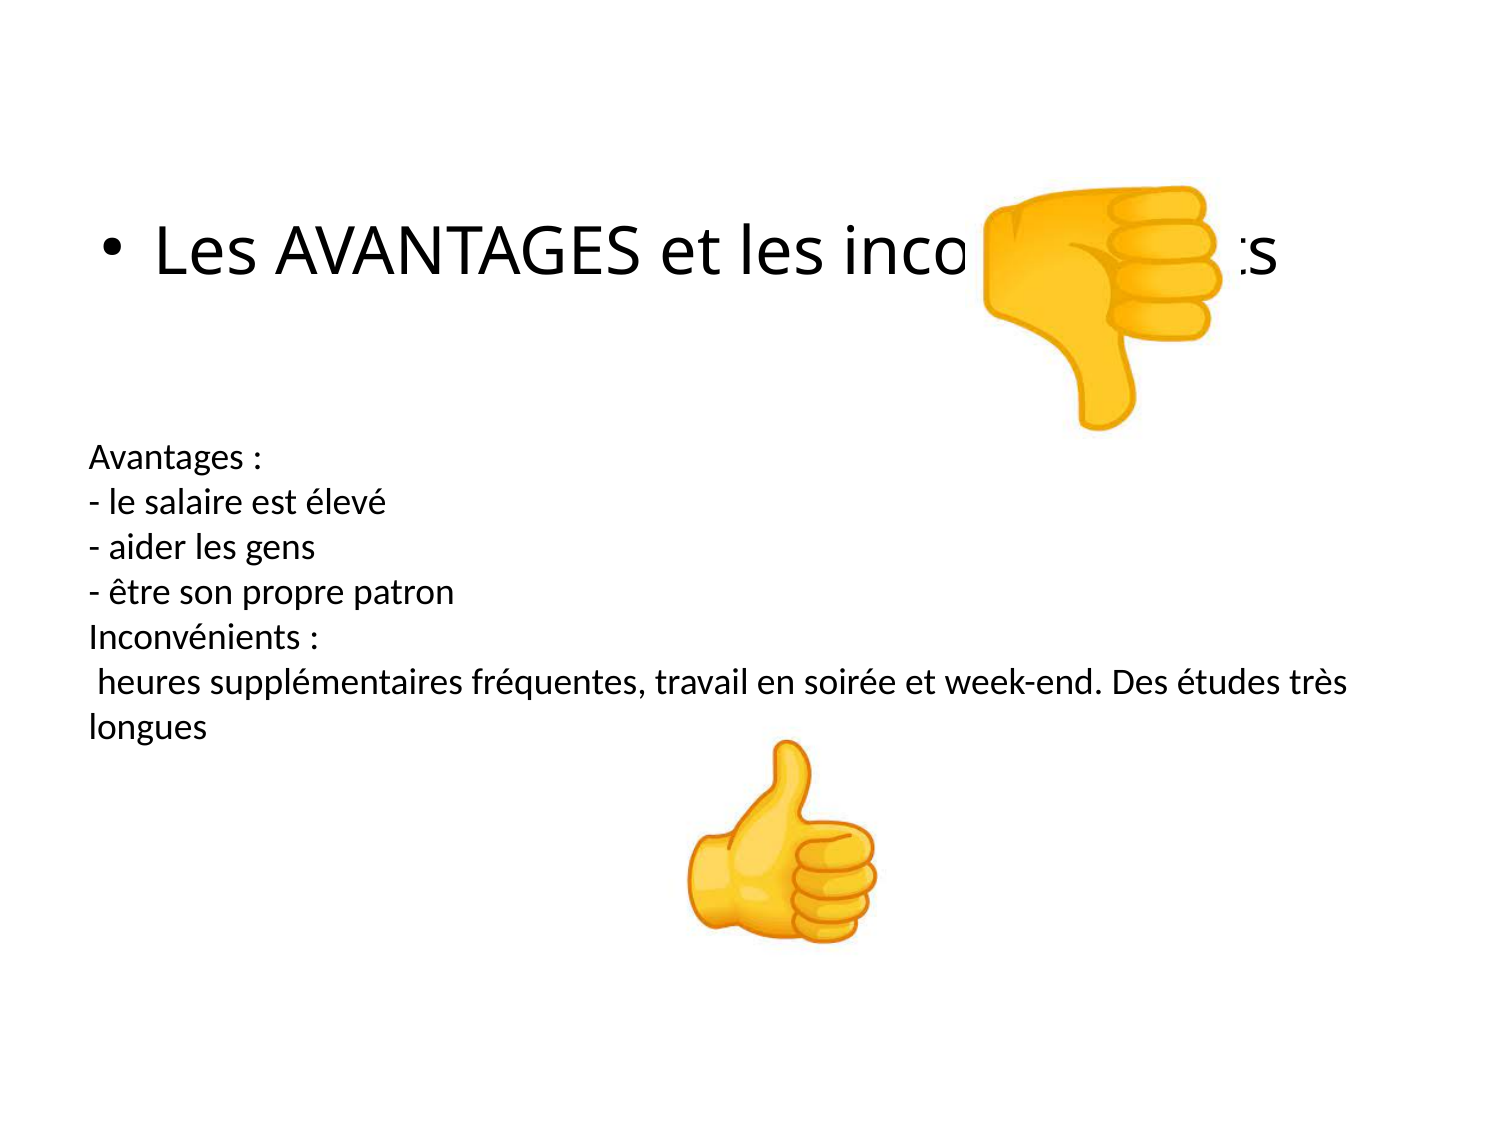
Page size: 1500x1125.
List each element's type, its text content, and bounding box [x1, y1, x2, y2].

title Avantages : - le salaire est élevé - aider les gens - être son propre patron Inconvénients : heures supplémentaires fréquentes, travail en soirée et week-end. Des études très longues [88, 409, 1364, 886]
list Les AVANTAGES et les inconvénients [1241, 208, 1418, 409]
list Les AVANTAGES et les inconvénients [64, 208, 965, 409]
picture [649, 708, 916, 975]
picture [965, 177, 1241, 440]
